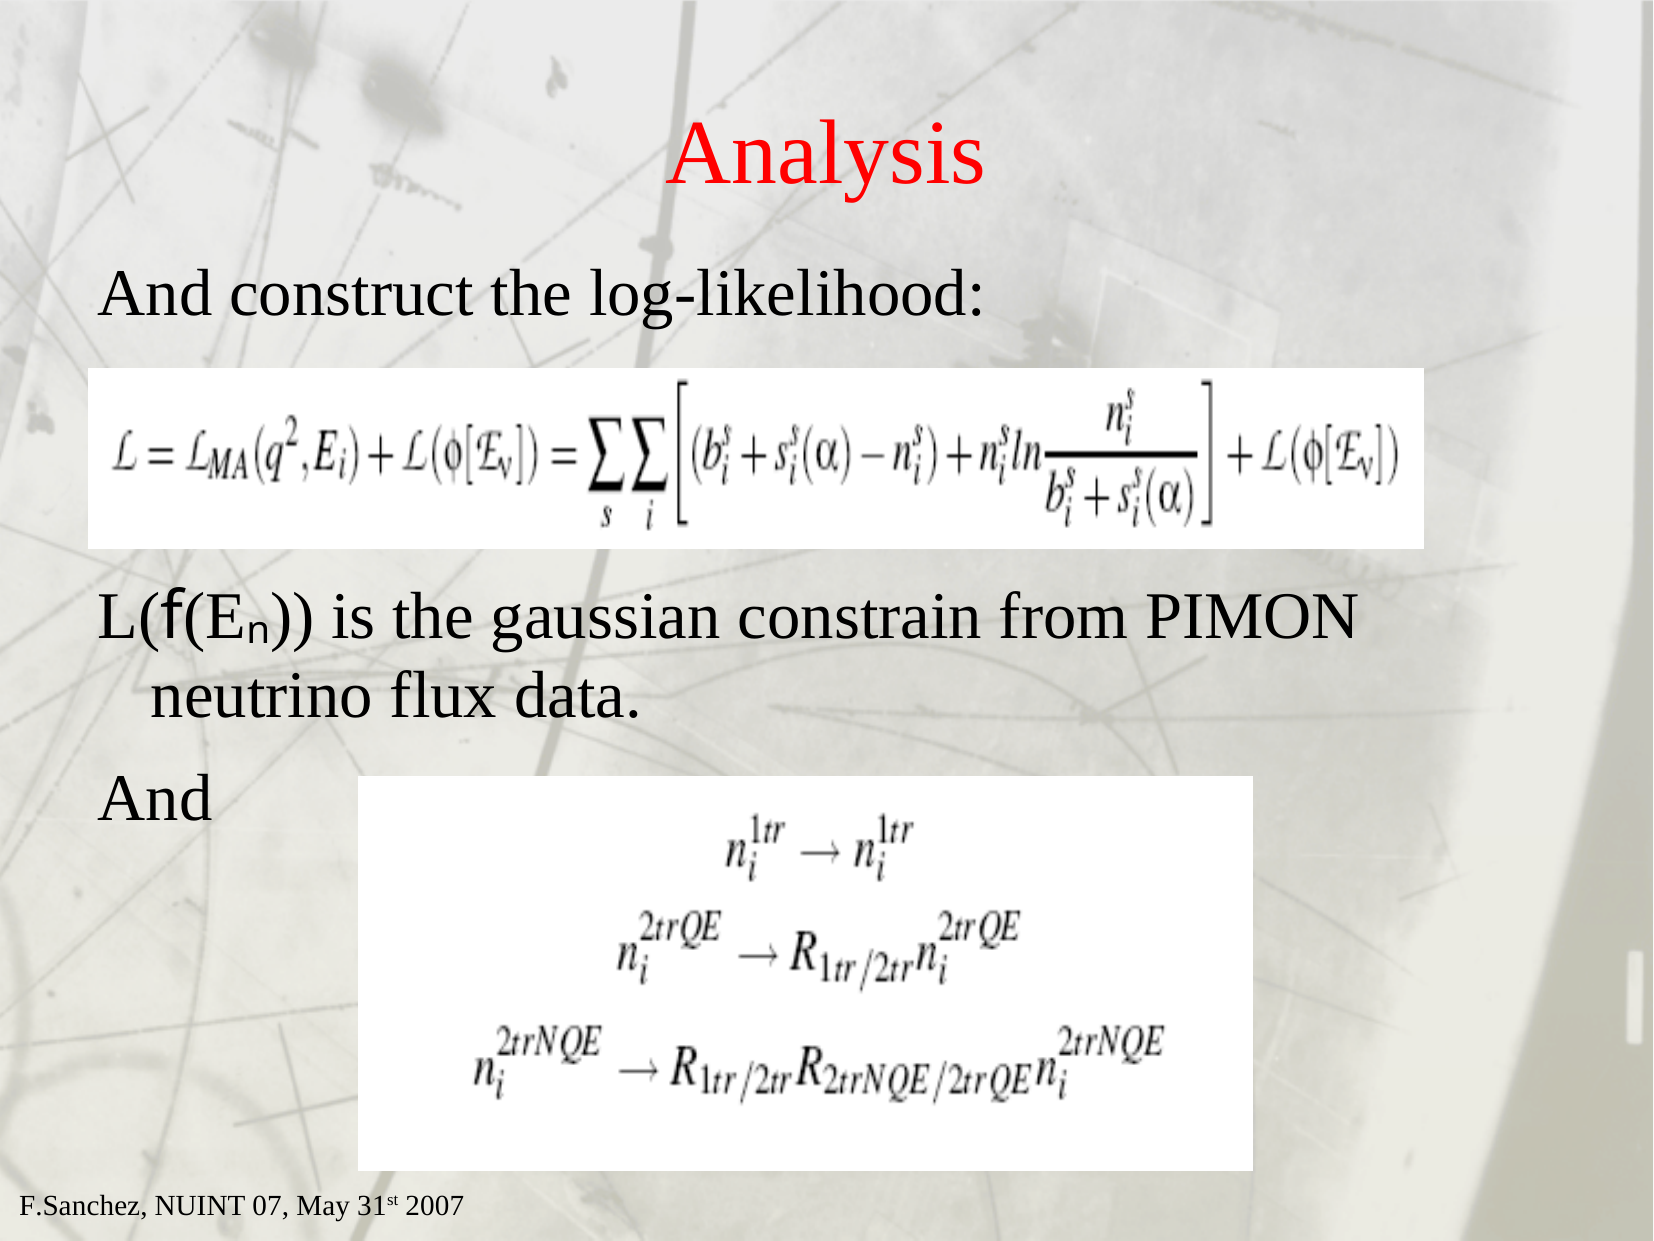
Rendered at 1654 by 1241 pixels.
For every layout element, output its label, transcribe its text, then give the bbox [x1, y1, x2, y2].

list And construct the log-likelihood: L(f(En)) is the gaussian constrain from PIMON neutrino flux data. And [79, 256, 1568, 1075]
title Analysis [82, 49, 1571, 257]
picture [0, 0, 1654, 1241]
